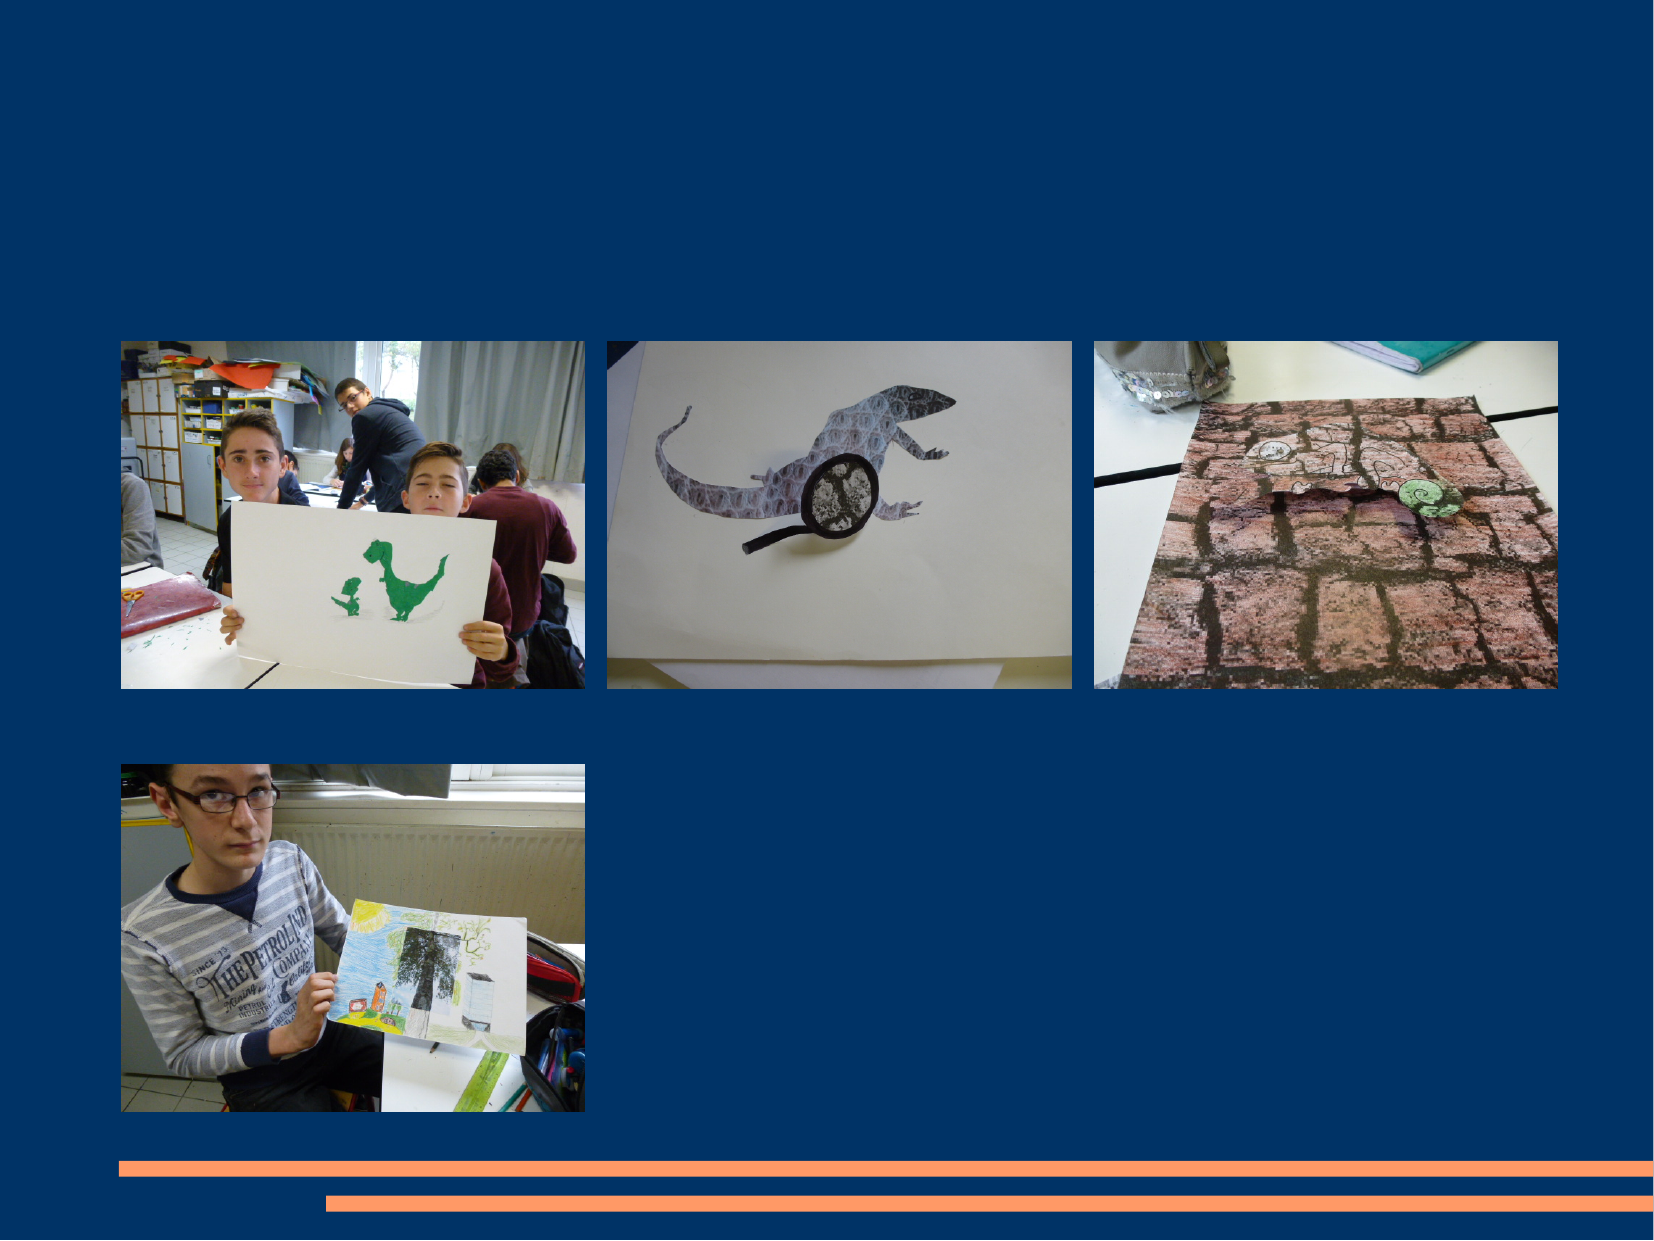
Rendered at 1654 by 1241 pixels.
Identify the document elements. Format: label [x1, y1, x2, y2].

picture [121, 764, 585, 1112]
picture [607, 341, 1072, 689]
picture [1094, 341, 1558, 689]
picture [121, 341, 585, 689]
